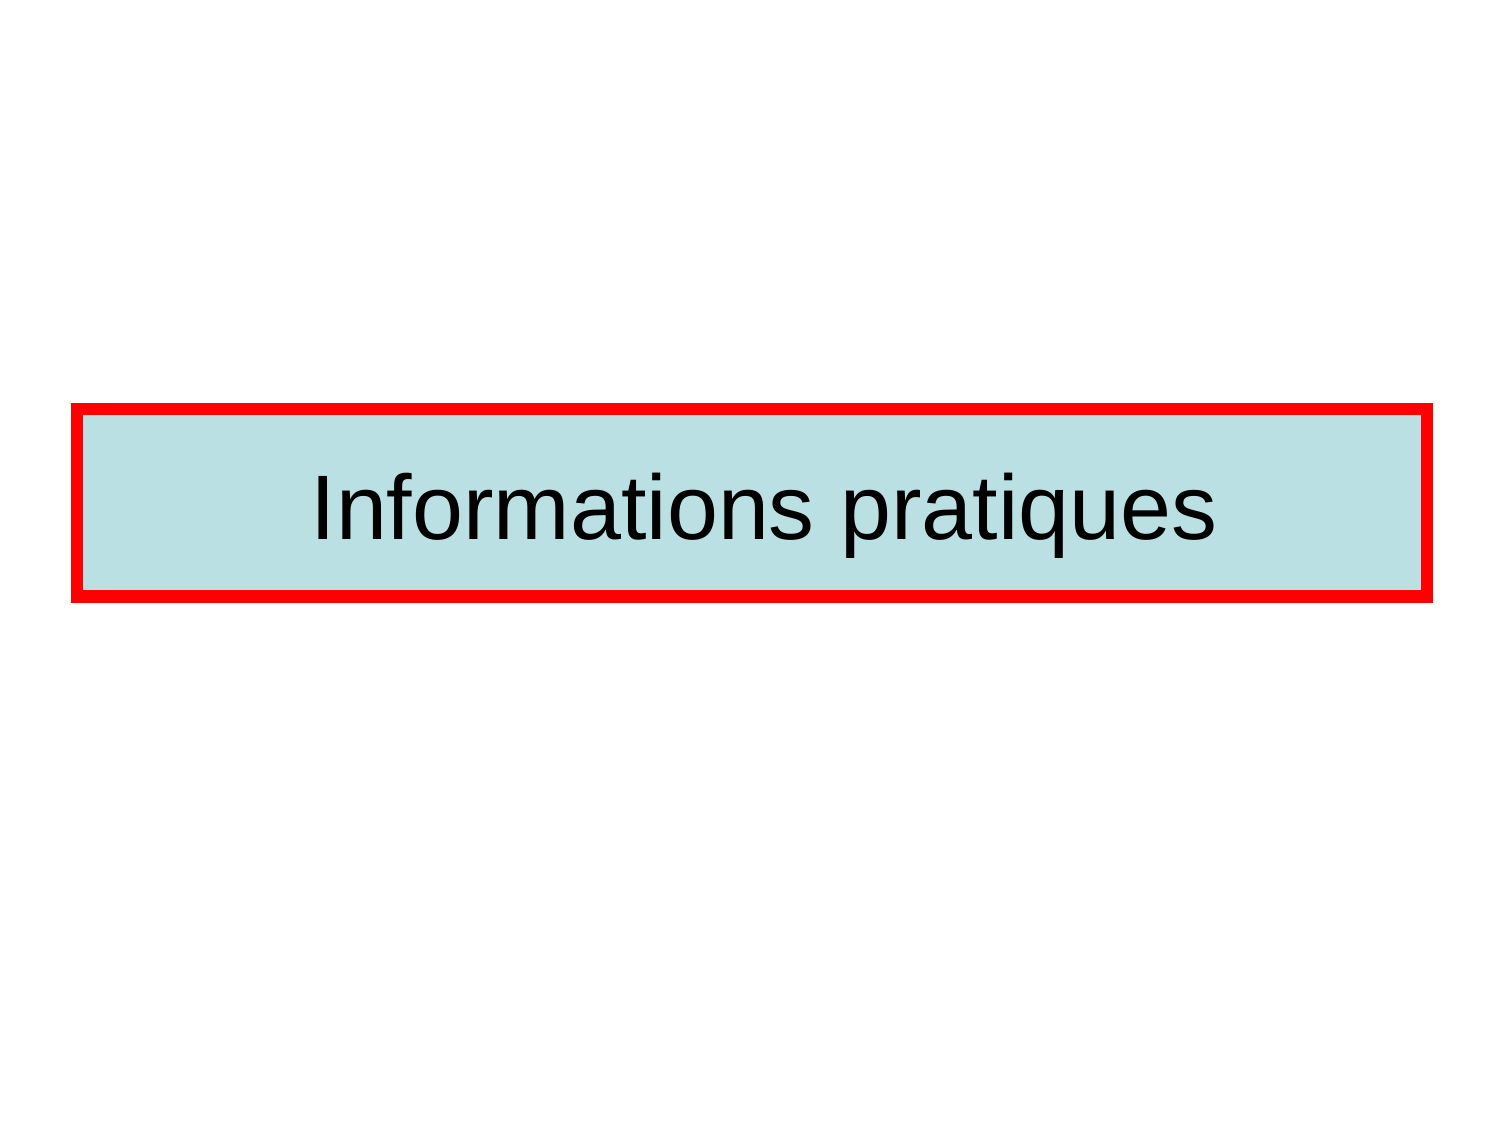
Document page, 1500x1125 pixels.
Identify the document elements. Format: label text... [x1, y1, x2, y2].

title Informations pratiques [76, 408, 1427, 597]
